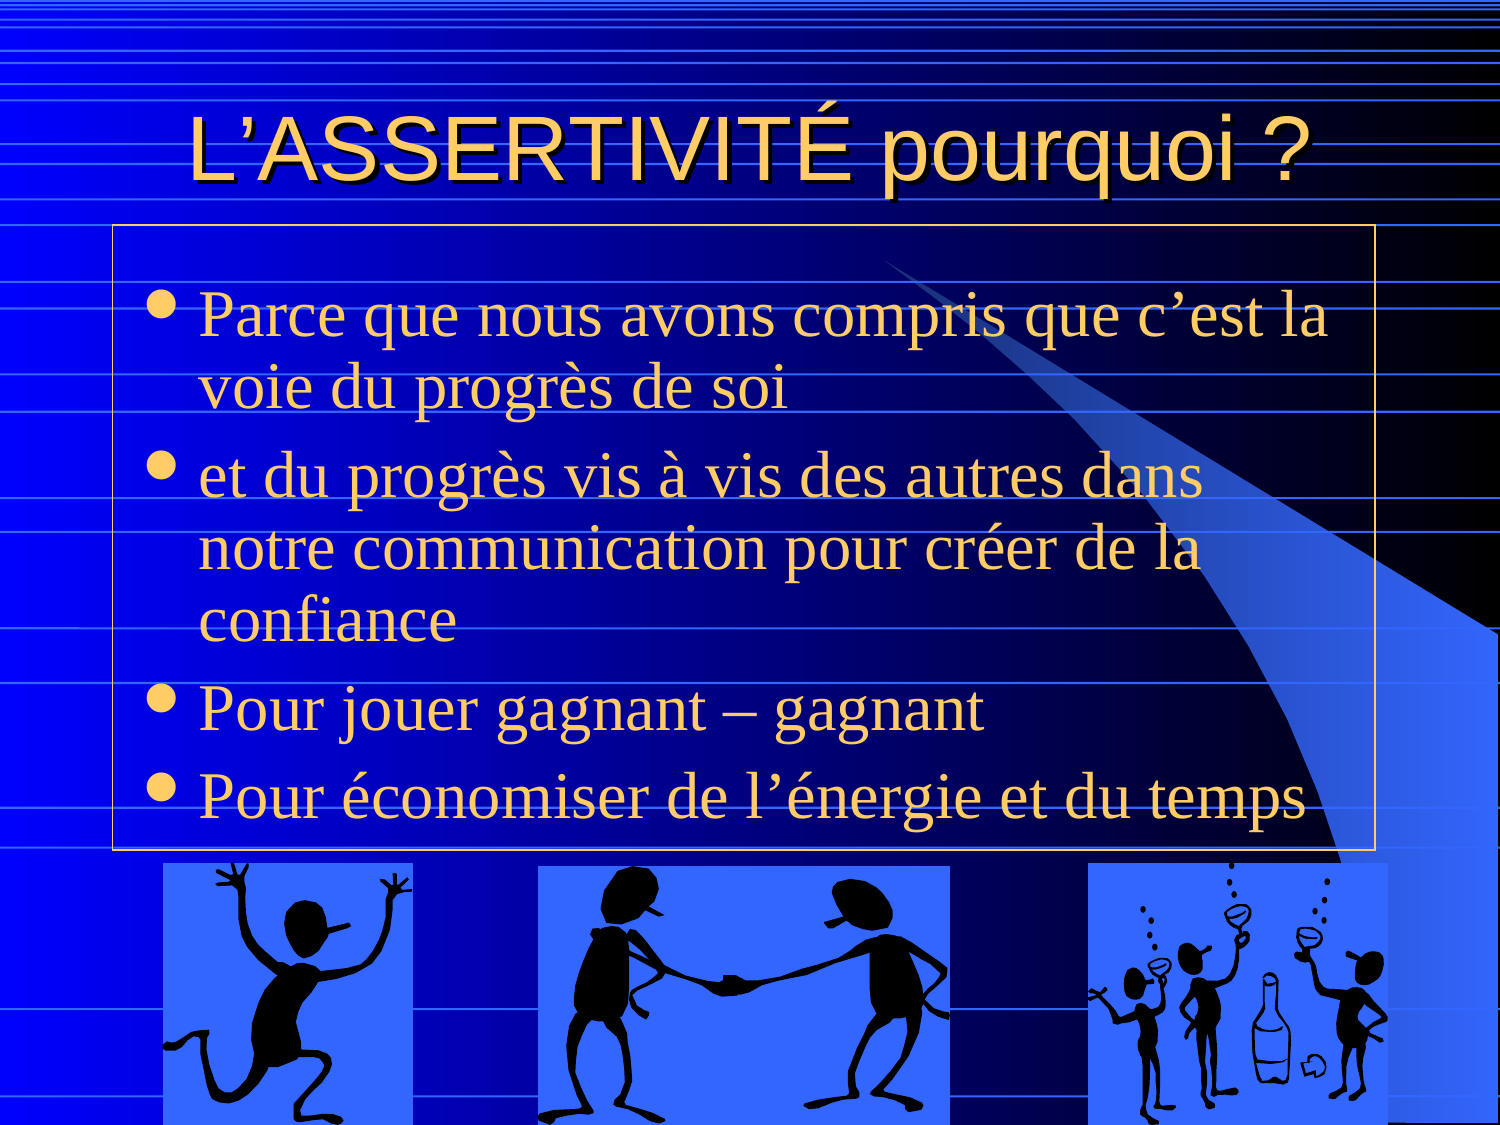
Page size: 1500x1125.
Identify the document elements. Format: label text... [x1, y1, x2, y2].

picture [537, 866, 951, 1125]
picture [1087, 862, 1388, 1125]
list Parce que nous avons compris que c’est la voie du progrès de soi et du progrès vis à vis des autres dans notre communication pour créer de la confiance Pour jouer gagnant – gagnant Pour économiser de l’énergie et du temps [112, 224, 1375, 850]
title L’ASSERTIVITÉ pourquoi ? [99, 49, 1426, 238]
picture [162, 862, 413, 1125]
